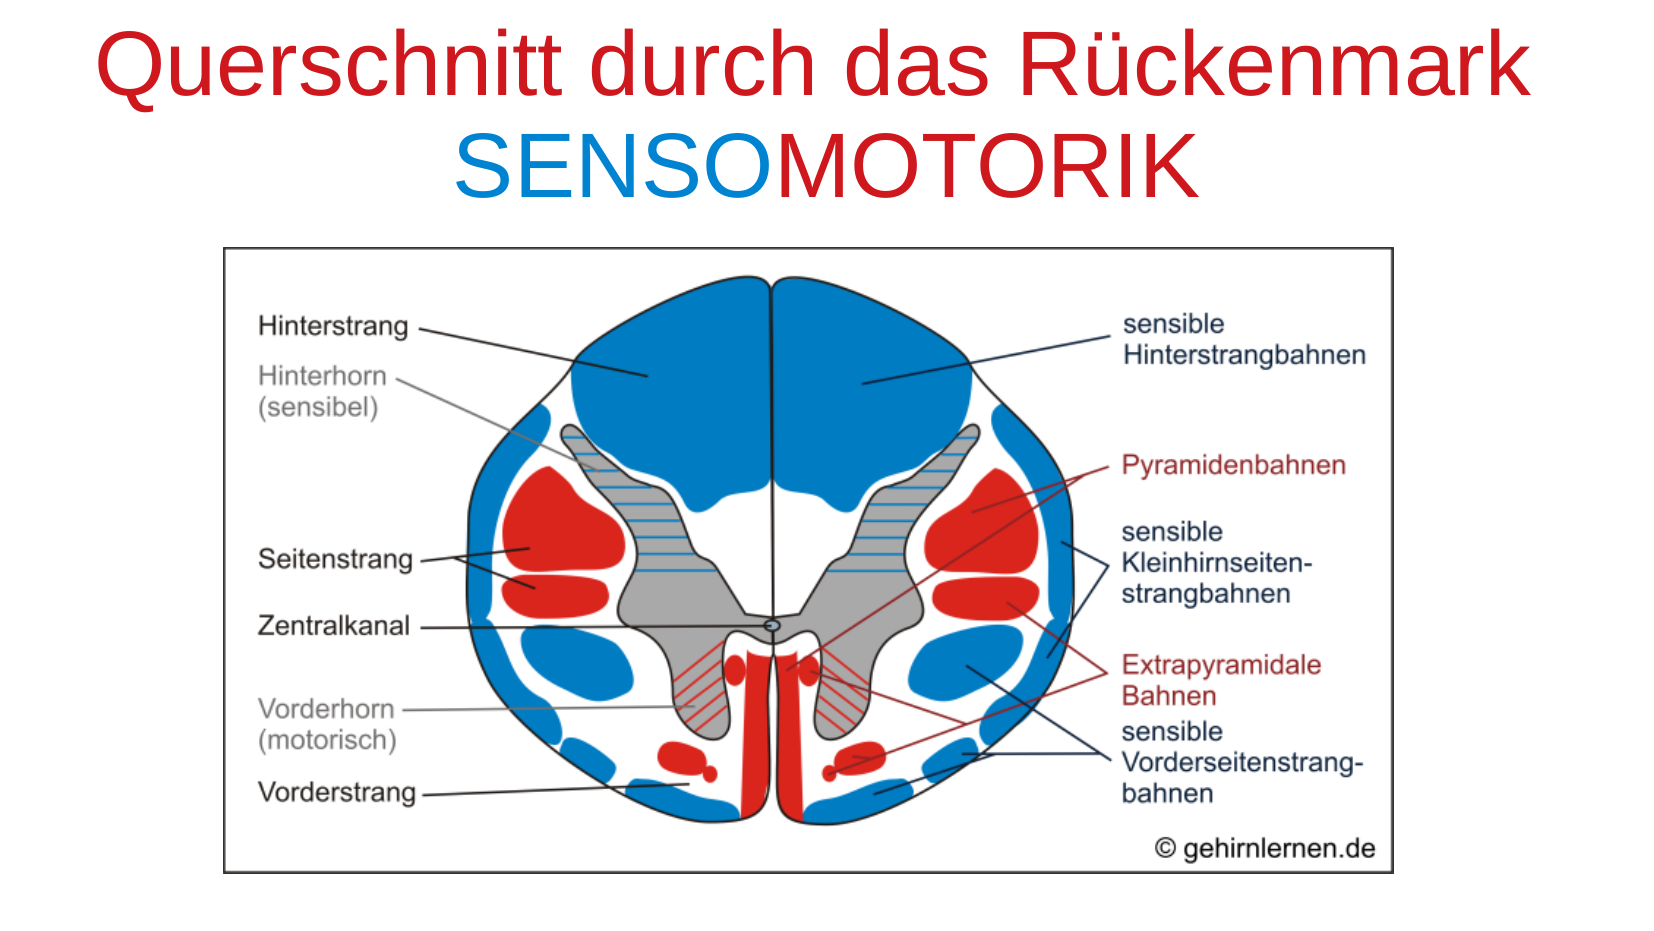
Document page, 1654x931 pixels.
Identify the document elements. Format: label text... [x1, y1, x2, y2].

picture [223, 247, 1394, 875]
title Querschnitt durch das Rückenmark SENSOMOTORIK [82, 12, 1571, 218]
